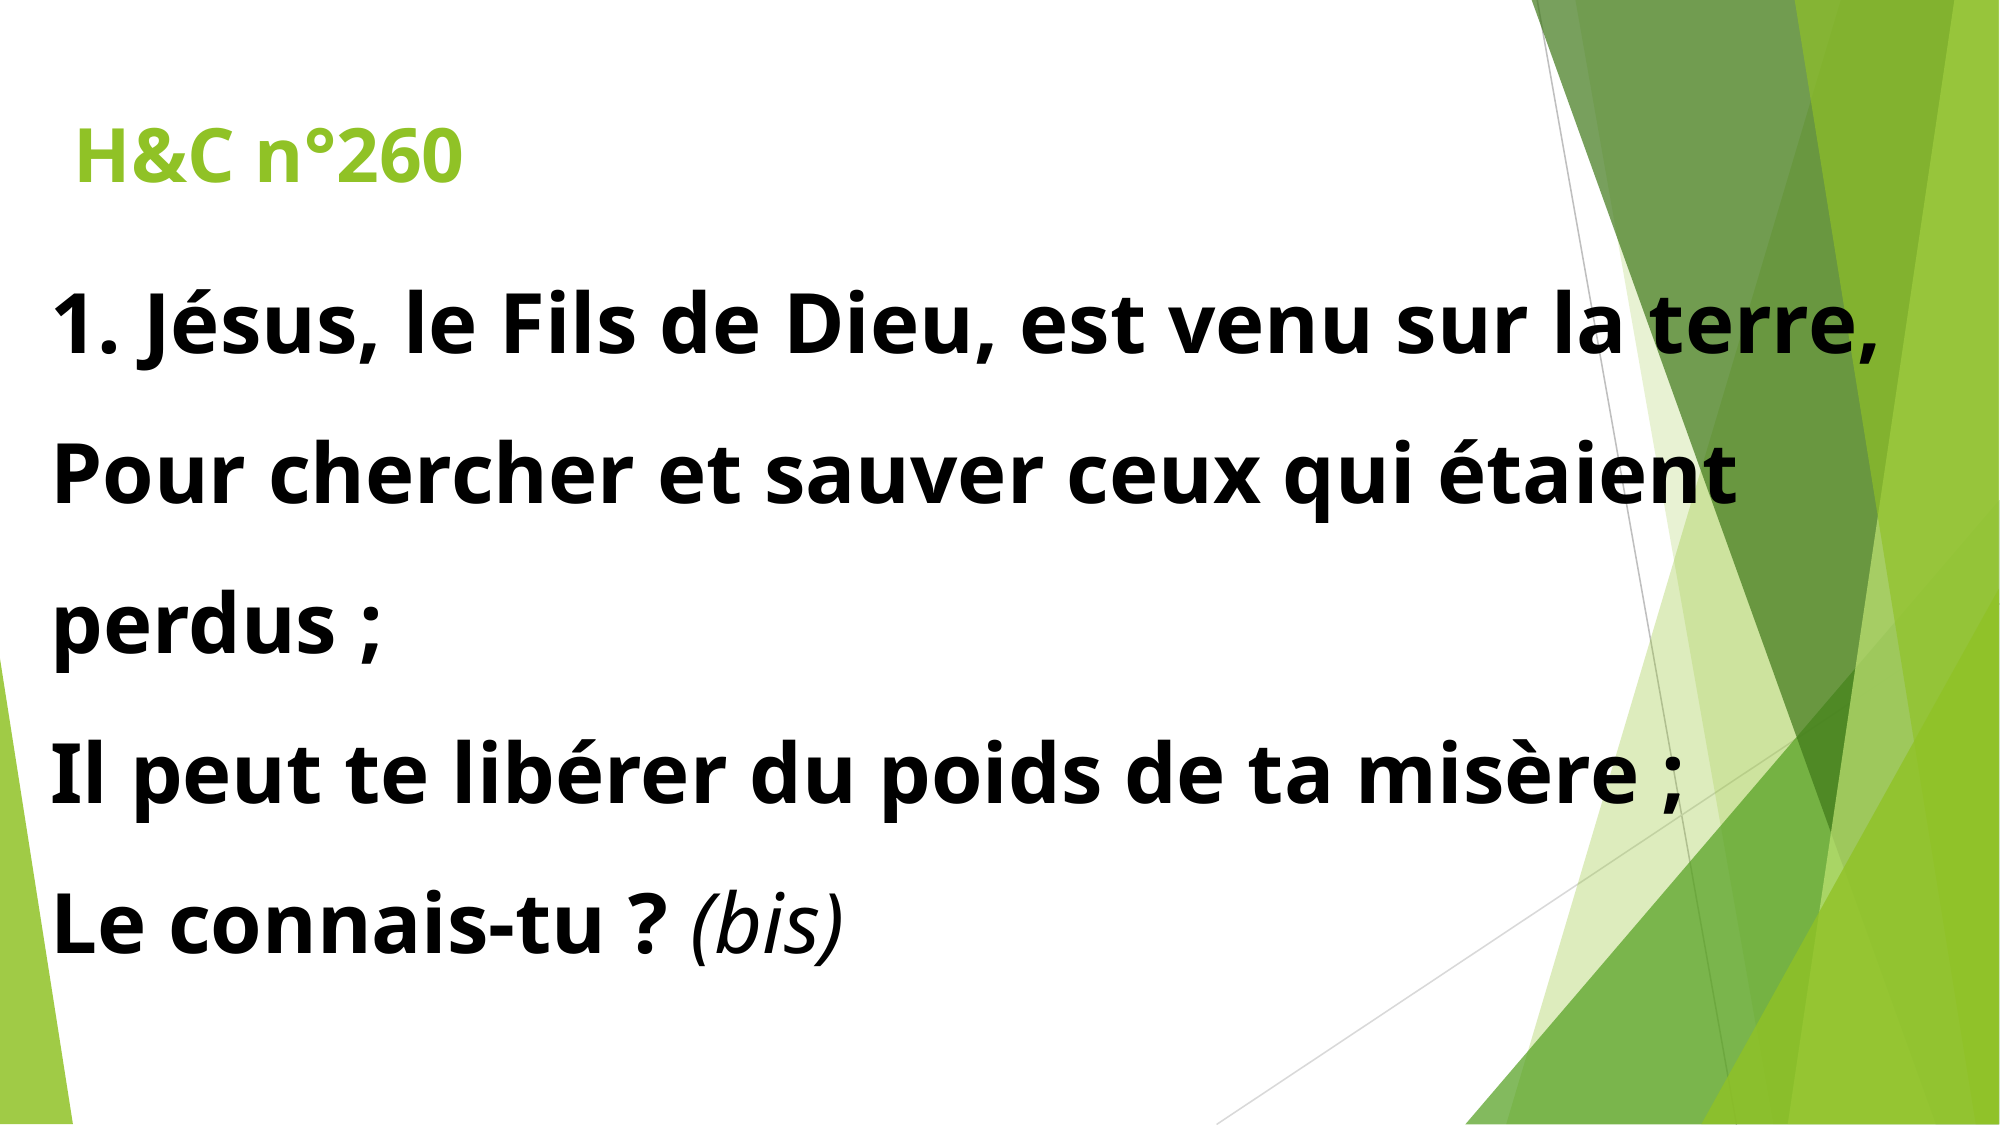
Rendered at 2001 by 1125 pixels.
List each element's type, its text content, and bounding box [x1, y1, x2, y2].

text_box 1. Jésus, le Fils de Dieu, est venu sur la terre, Pour chercher et sauver ceux qui étaient perdus ; Il peut te libérer du poids de ta misère ; Le connais-tu ? (bis) [35, 212, 2001, 1074]
text_box H&C n°260 [59, 99, 1522, 212]
